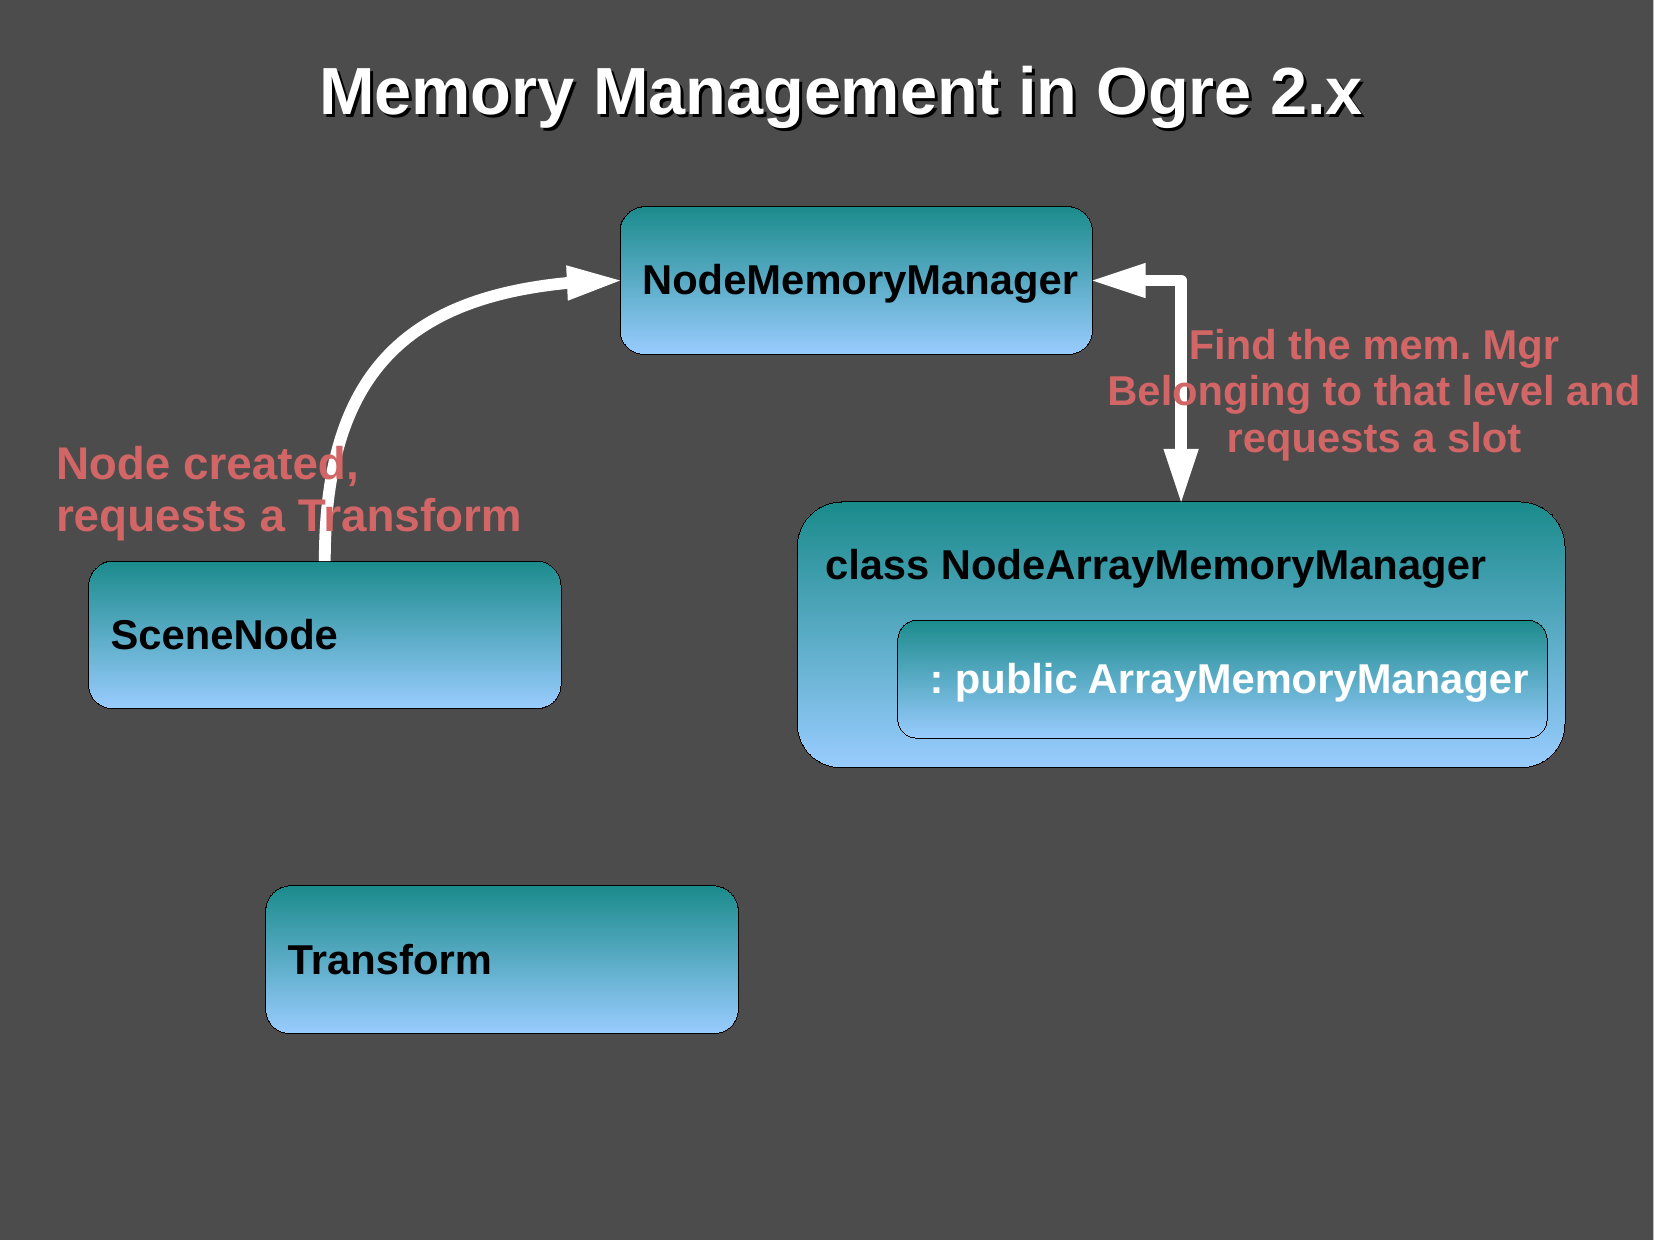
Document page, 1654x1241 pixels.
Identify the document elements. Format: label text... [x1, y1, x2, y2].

text_box Memory Management in Ogre 2.x [265, 46, 1418, 137]
text_box Node created, requests a Transform [41, 429, 573, 550]
text_box Transform [265, 885, 739, 1034]
text_box SceneNode [88, 561, 562, 709]
text_box class NodeArrayMemoryManager [797, 501, 1566, 768]
text_box NodeMemoryManager [620, 206, 1093, 355]
text_box : public ArrayMemoryManager [897, 620, 1548, 739]
